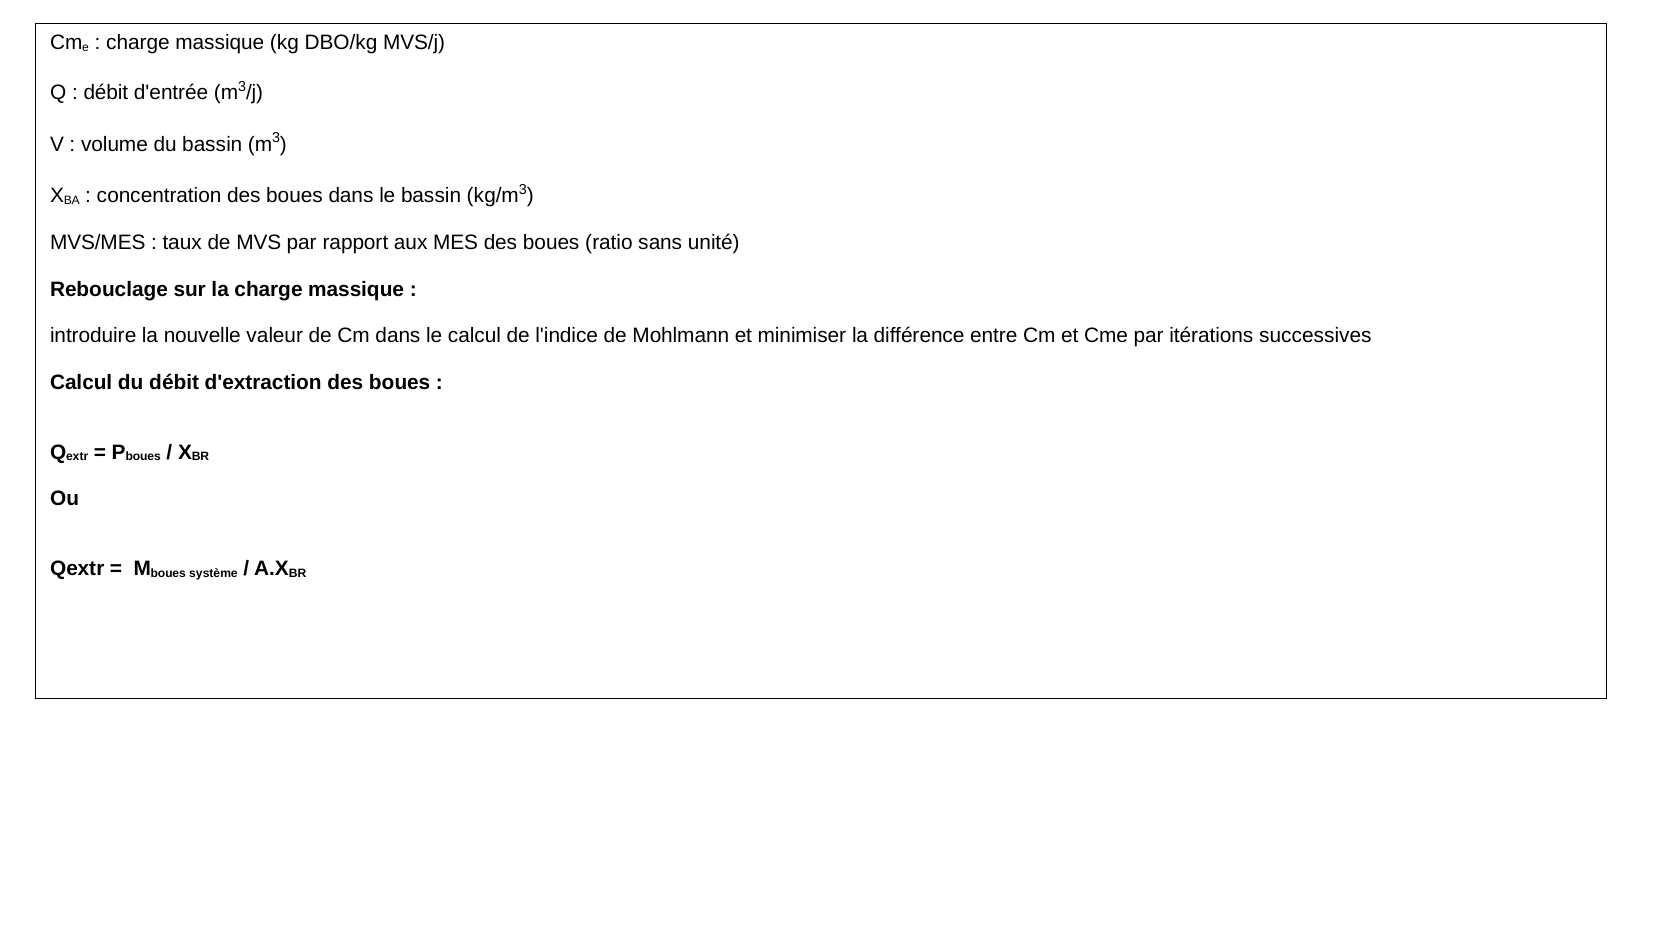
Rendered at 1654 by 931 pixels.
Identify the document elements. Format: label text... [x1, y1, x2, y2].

text_box Cme : charge massique (kg DBO/kg MVS/j) Q : débit d'entrée (m3/j) V : volume du bassin (m3) XBA : concentration des boues dans le bassin (kg/m3) MVS/MES : taux de MVS par rapport aux MES des boues (ratio sans unité) Rebouclage sur la charge massique : introduire la nouvelle valeur de Cm dans le calcul de l'indice de Mohlmann et minimiser la différence entre Cm et Cme par itérations successives Calcul du débit d'extraction des boues : Qextr = Pboues / XBR Ou Qextr = Mboues système / A.XBR [35, 23, 1607, 699]
